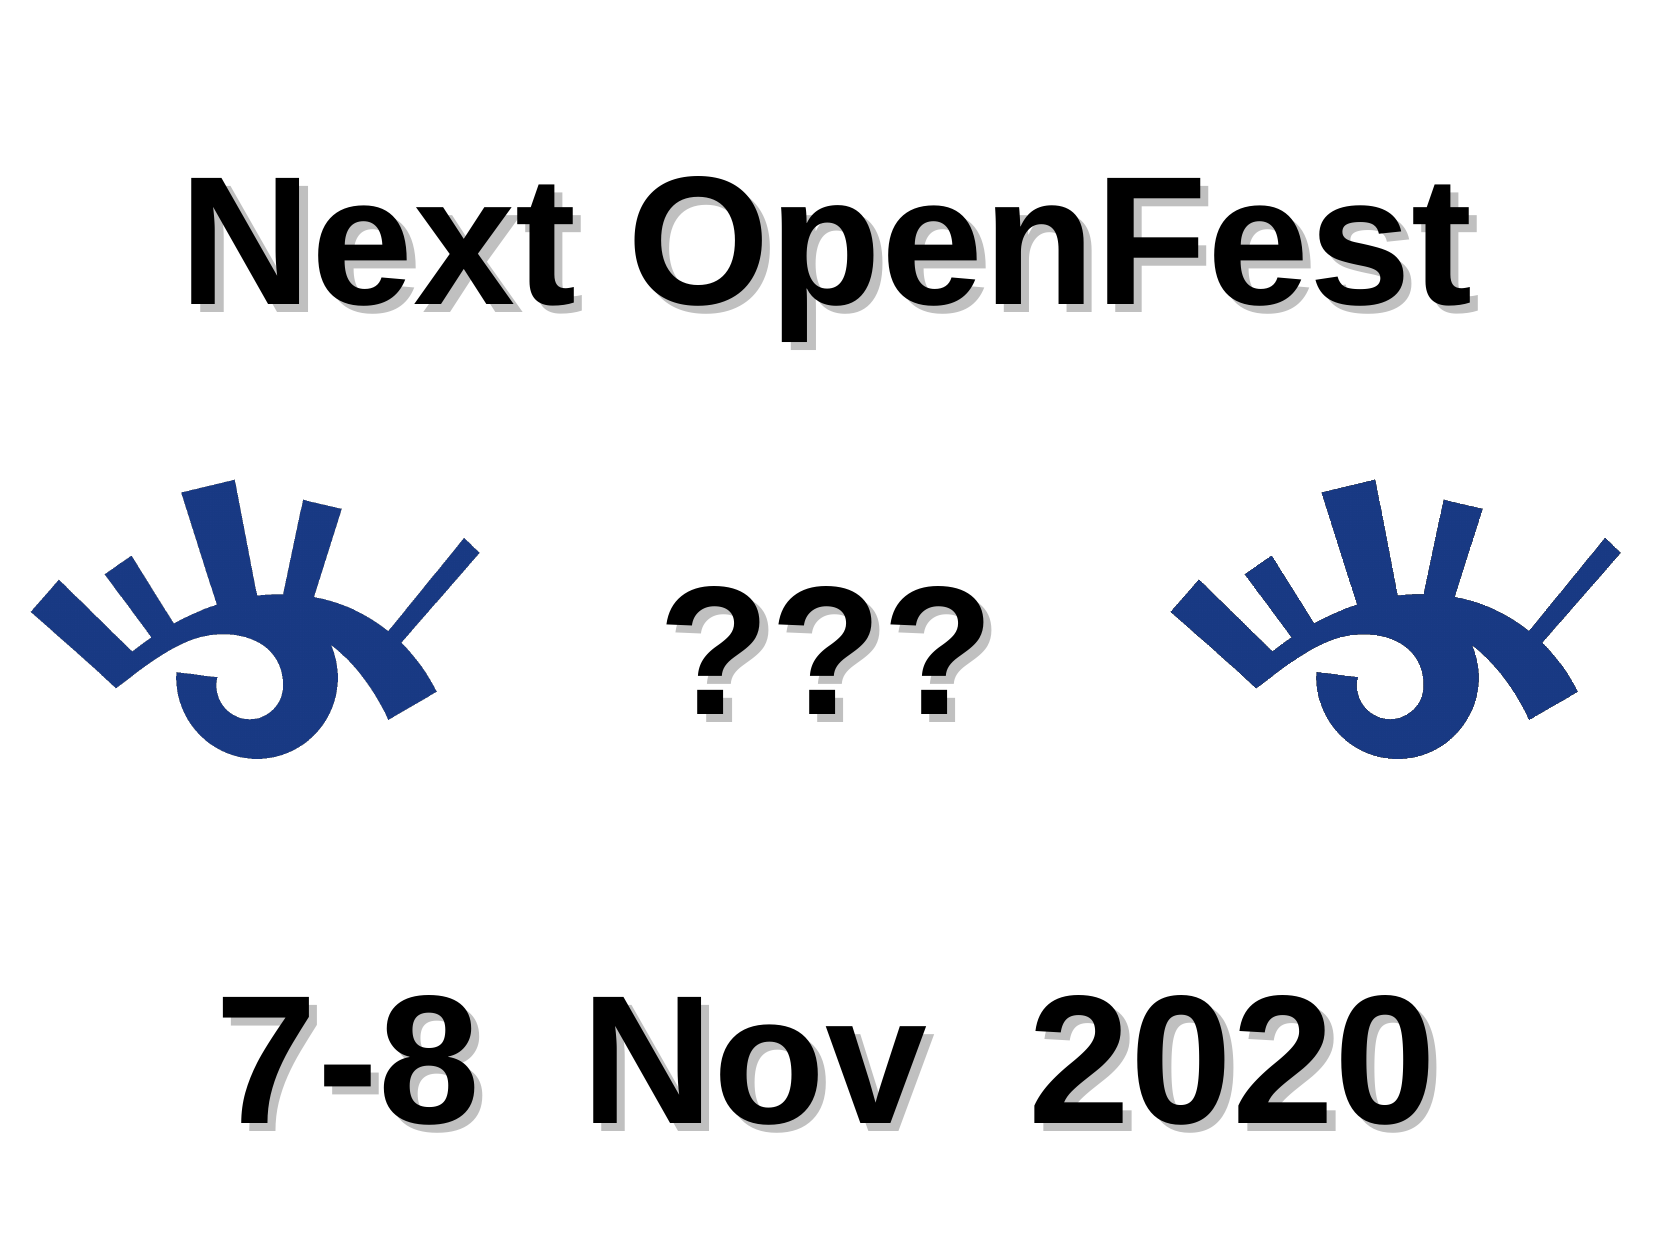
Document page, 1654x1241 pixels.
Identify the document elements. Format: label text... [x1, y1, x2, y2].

picture [30, 479, 480, 783]
subtitle Next OpenFest ??? 7-8 Nov 2020 [82, 95, 1571, 1206]
picture [1170, 479, 1621, 783]
